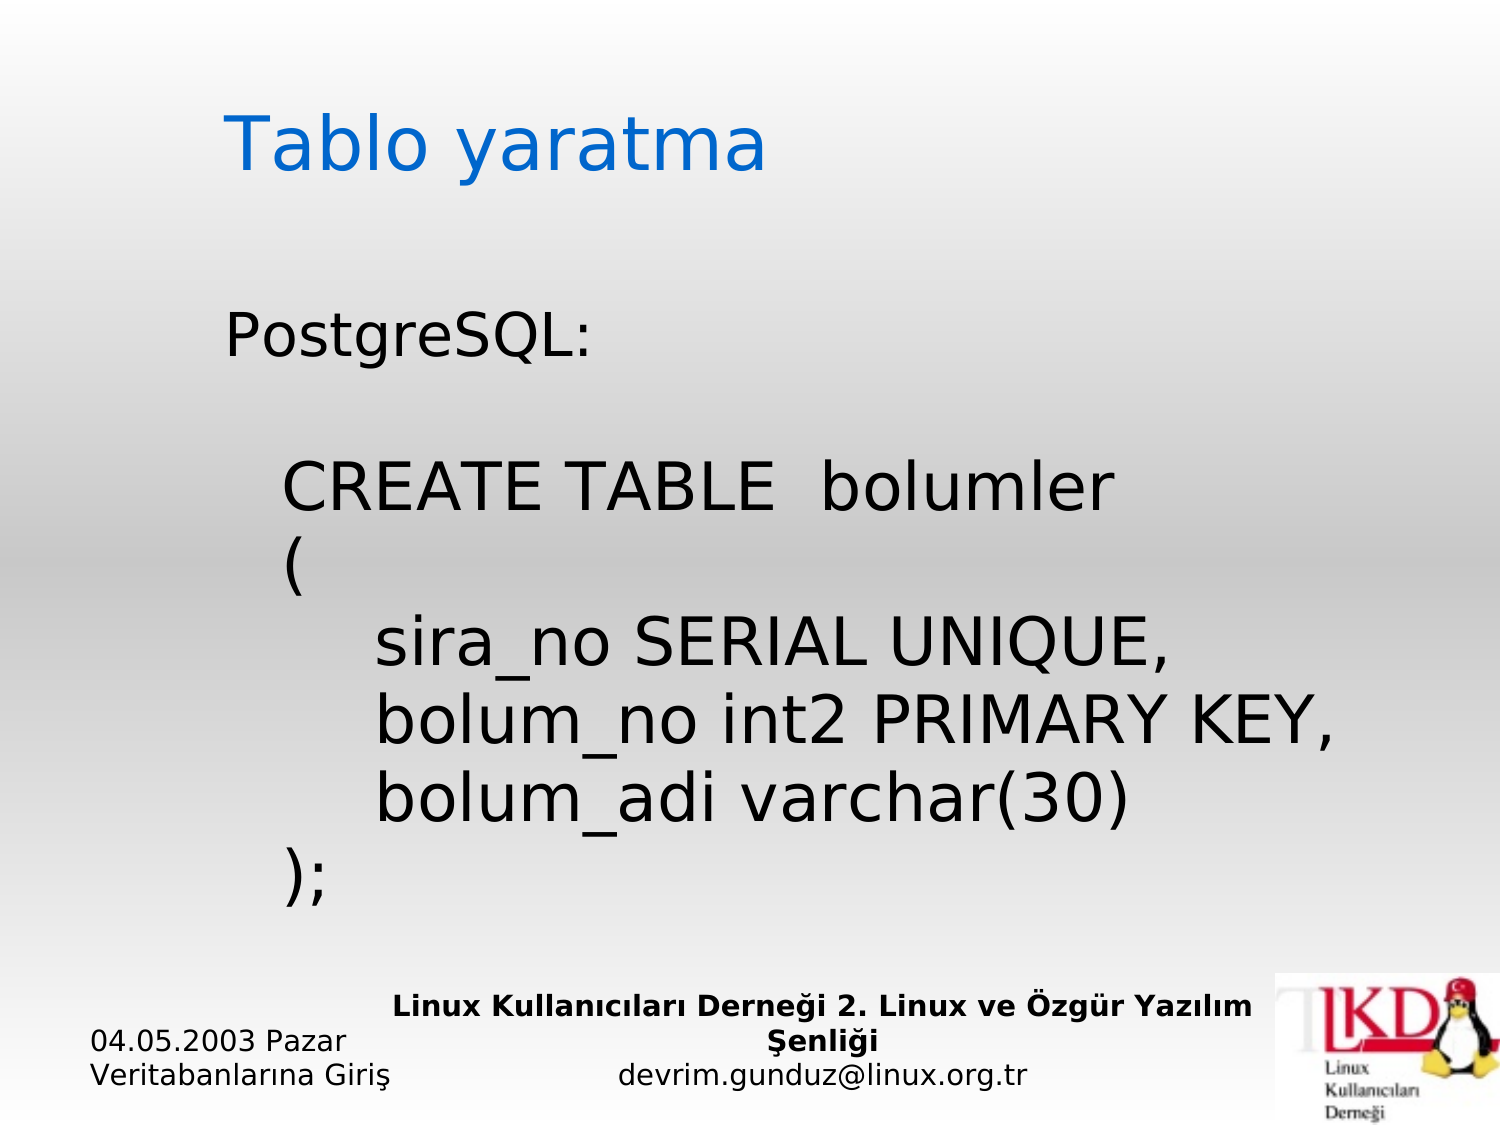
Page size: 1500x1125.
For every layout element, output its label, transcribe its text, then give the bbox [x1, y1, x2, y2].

list PostgreSQL: CREATE TABLE bolumler ( sira_no SERIAL UNIQUE, bolum_no int2 PRIMARY KEY, bolum_adi varchar(30) ); [224, 299, 1425, 1008]
picture [1275, 973, 1500, 1125]
title Tablo yaratma [224, 49, 1425, 238]
